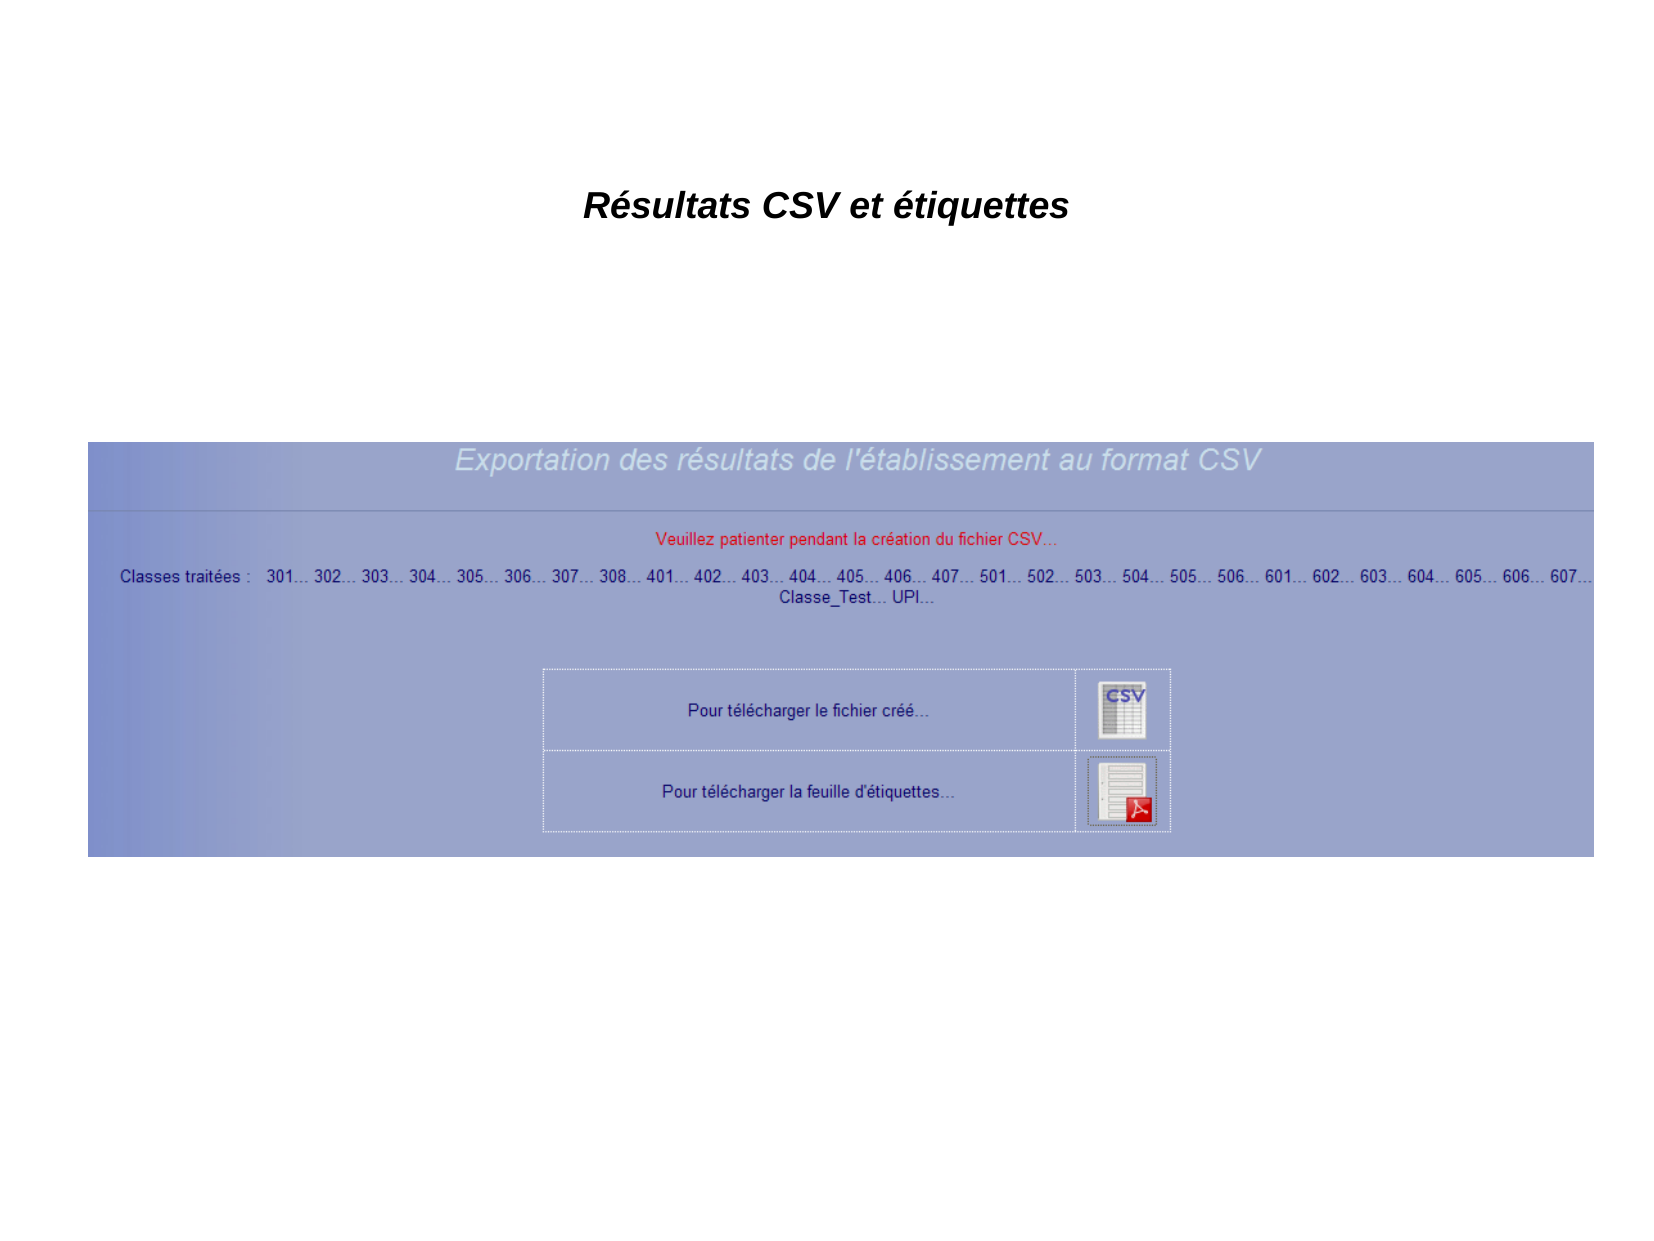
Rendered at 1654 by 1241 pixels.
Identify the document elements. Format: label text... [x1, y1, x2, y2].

picture [88, 442, 1594, 857]
text_box Résultats CSV et étiquettes [324, 177, 1329, 235]
